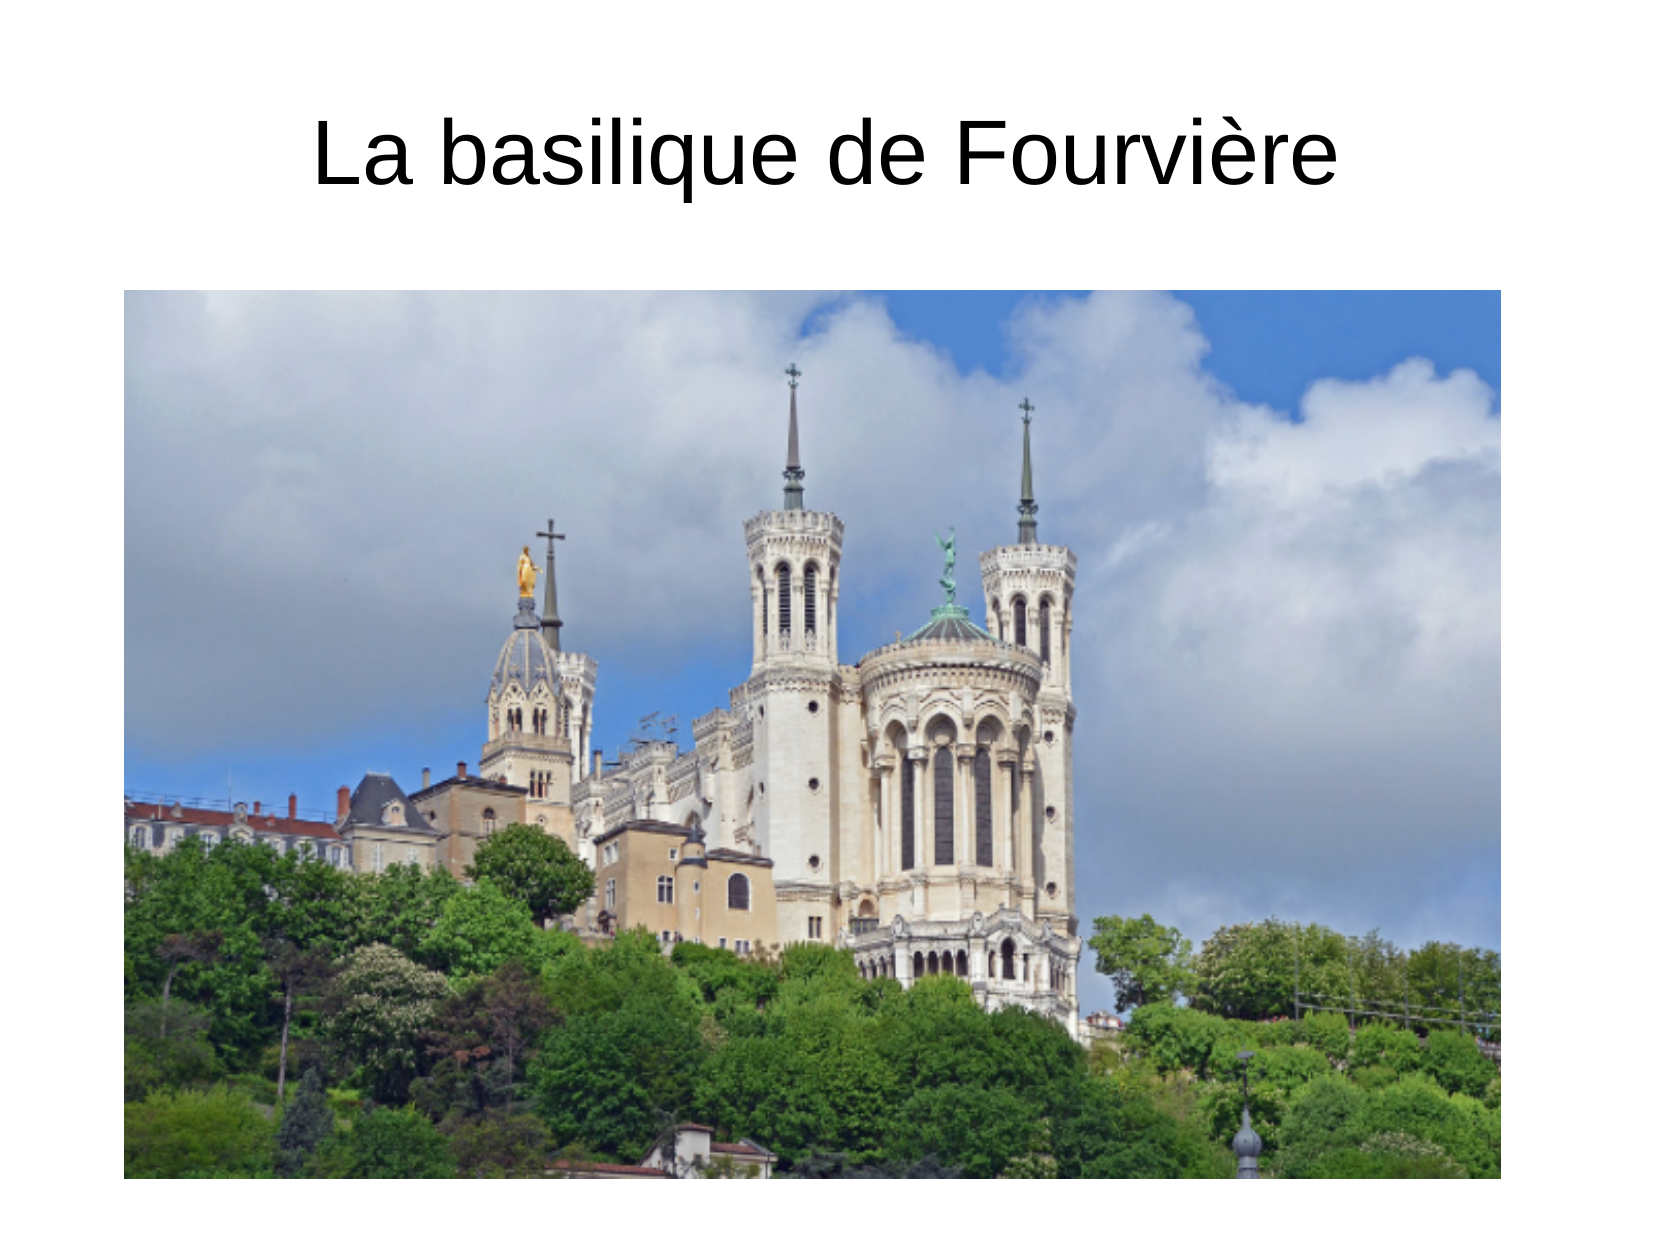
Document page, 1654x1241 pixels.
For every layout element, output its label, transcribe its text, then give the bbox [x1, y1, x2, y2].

title La basilique de Fourvière [82, 49, 1571, 257]
picture [124, 290, 1501, 1179]
